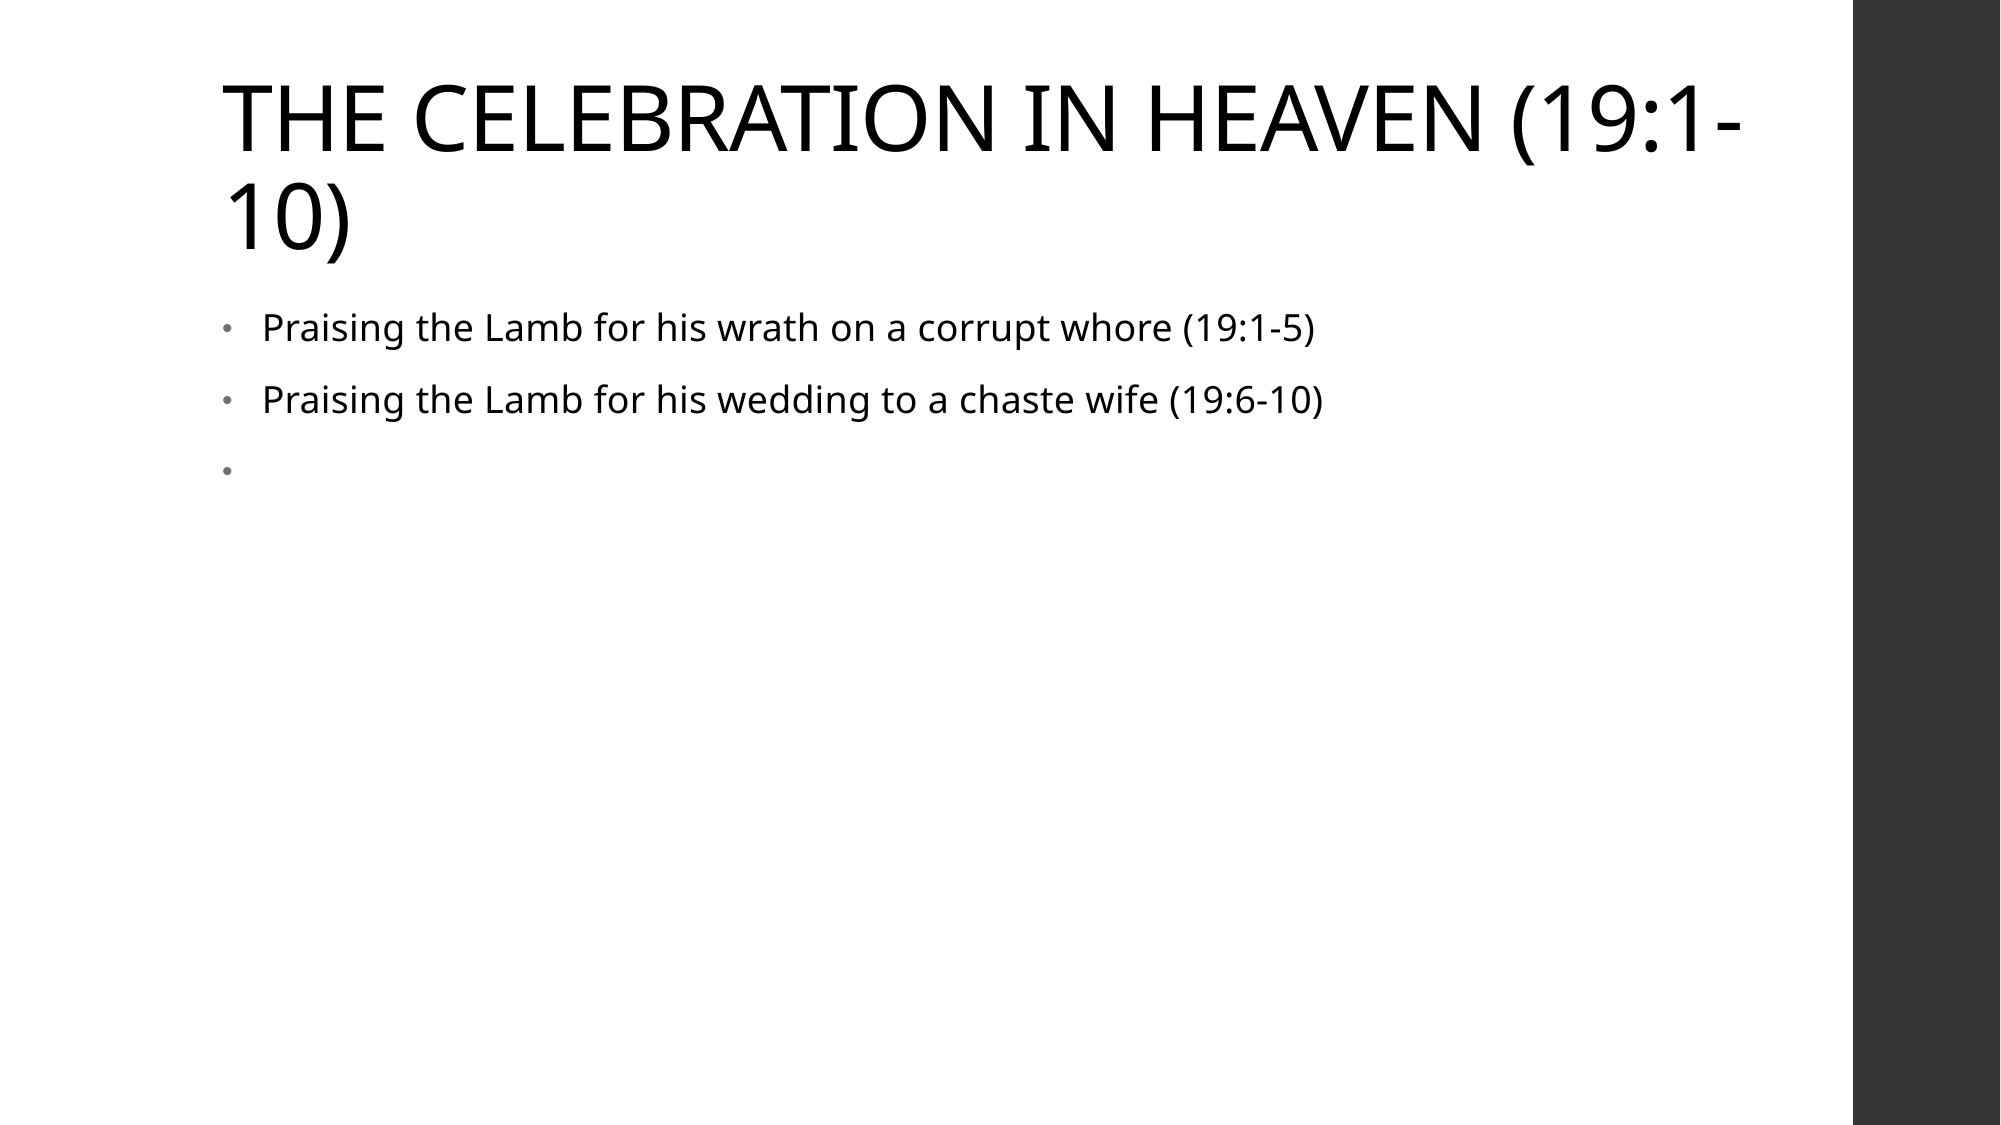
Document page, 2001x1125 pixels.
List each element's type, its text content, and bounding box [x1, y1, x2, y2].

title THE CELEBRATION IN HEAVEN (19:1-10) [206, 60, 1797, 278]
list Praising the Lamb for his wrath on a corrupt whore (19:1-5) Praising the Lamb for his wedding to a chaste wife (19:6-10) [206, 299, 1617, 1014]
